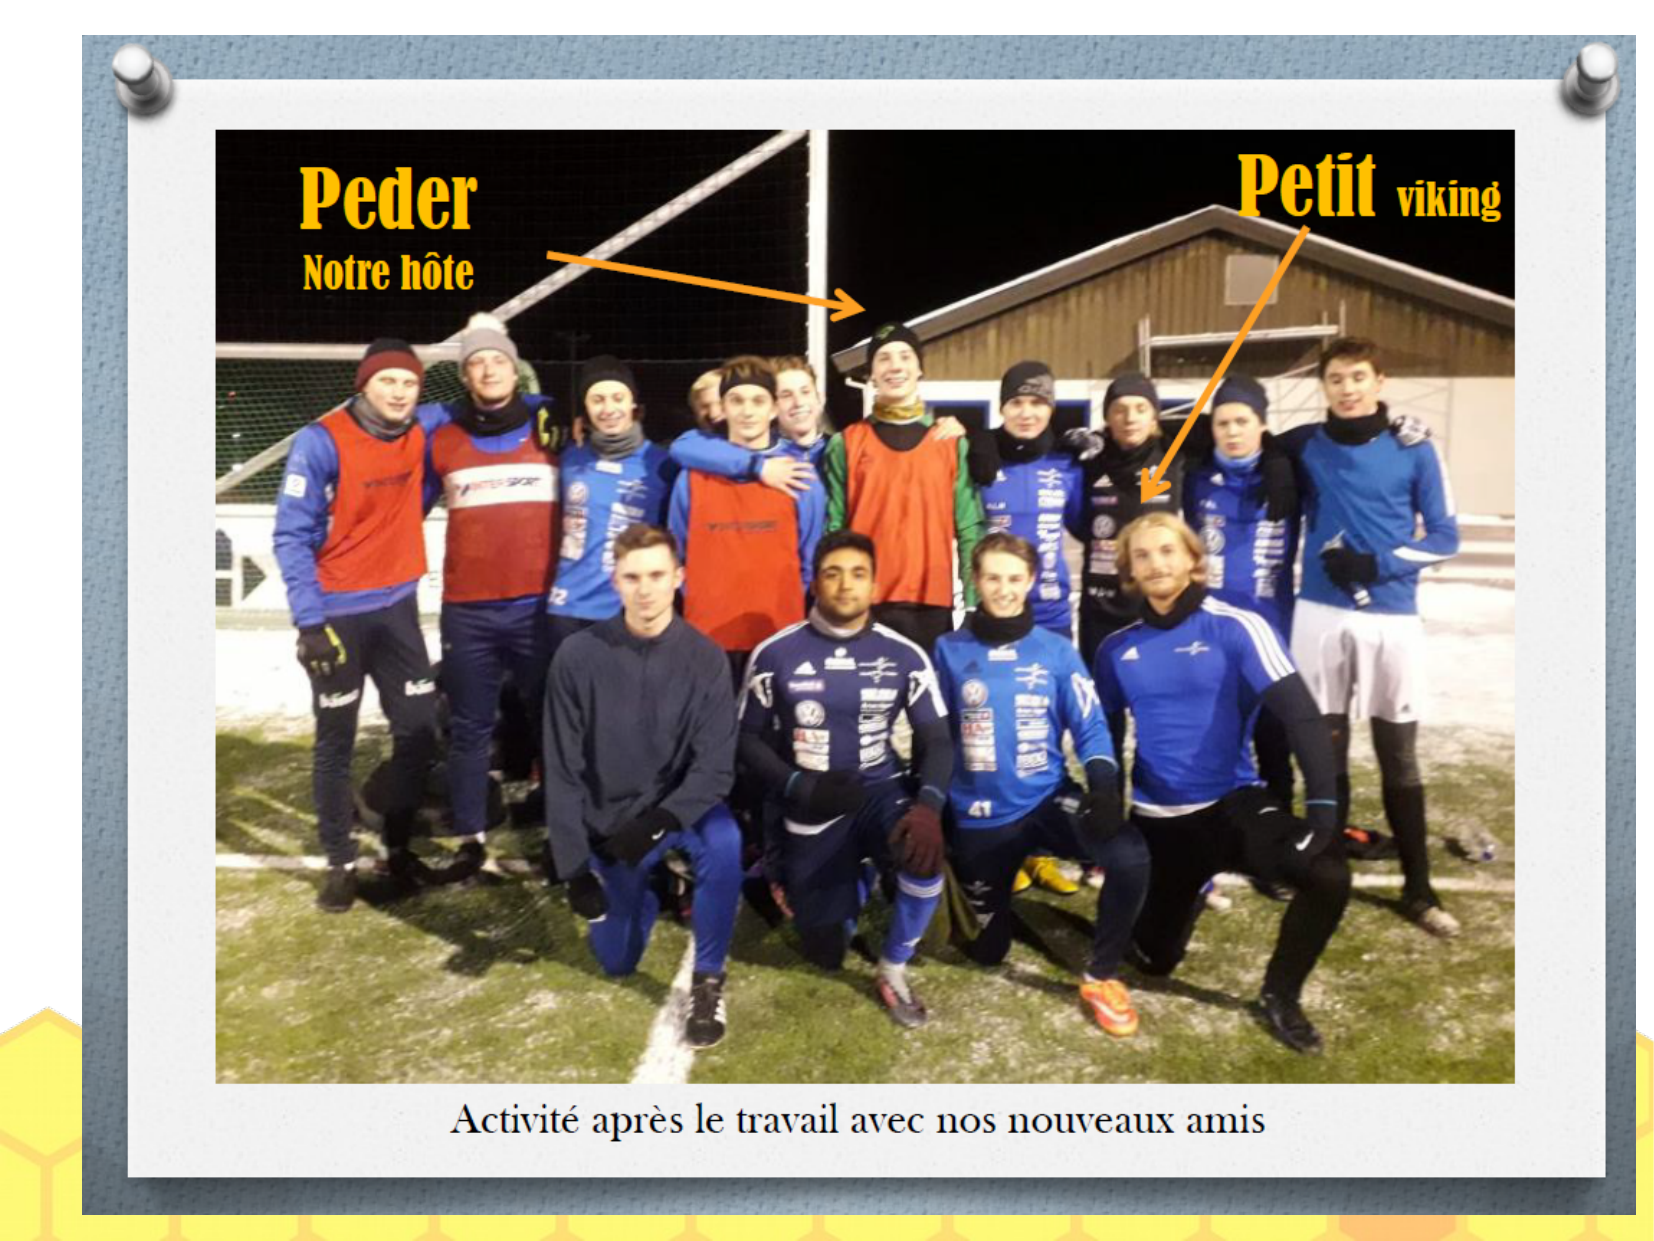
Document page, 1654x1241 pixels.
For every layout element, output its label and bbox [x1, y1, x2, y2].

picture [82, 35, 1636, 1215]
